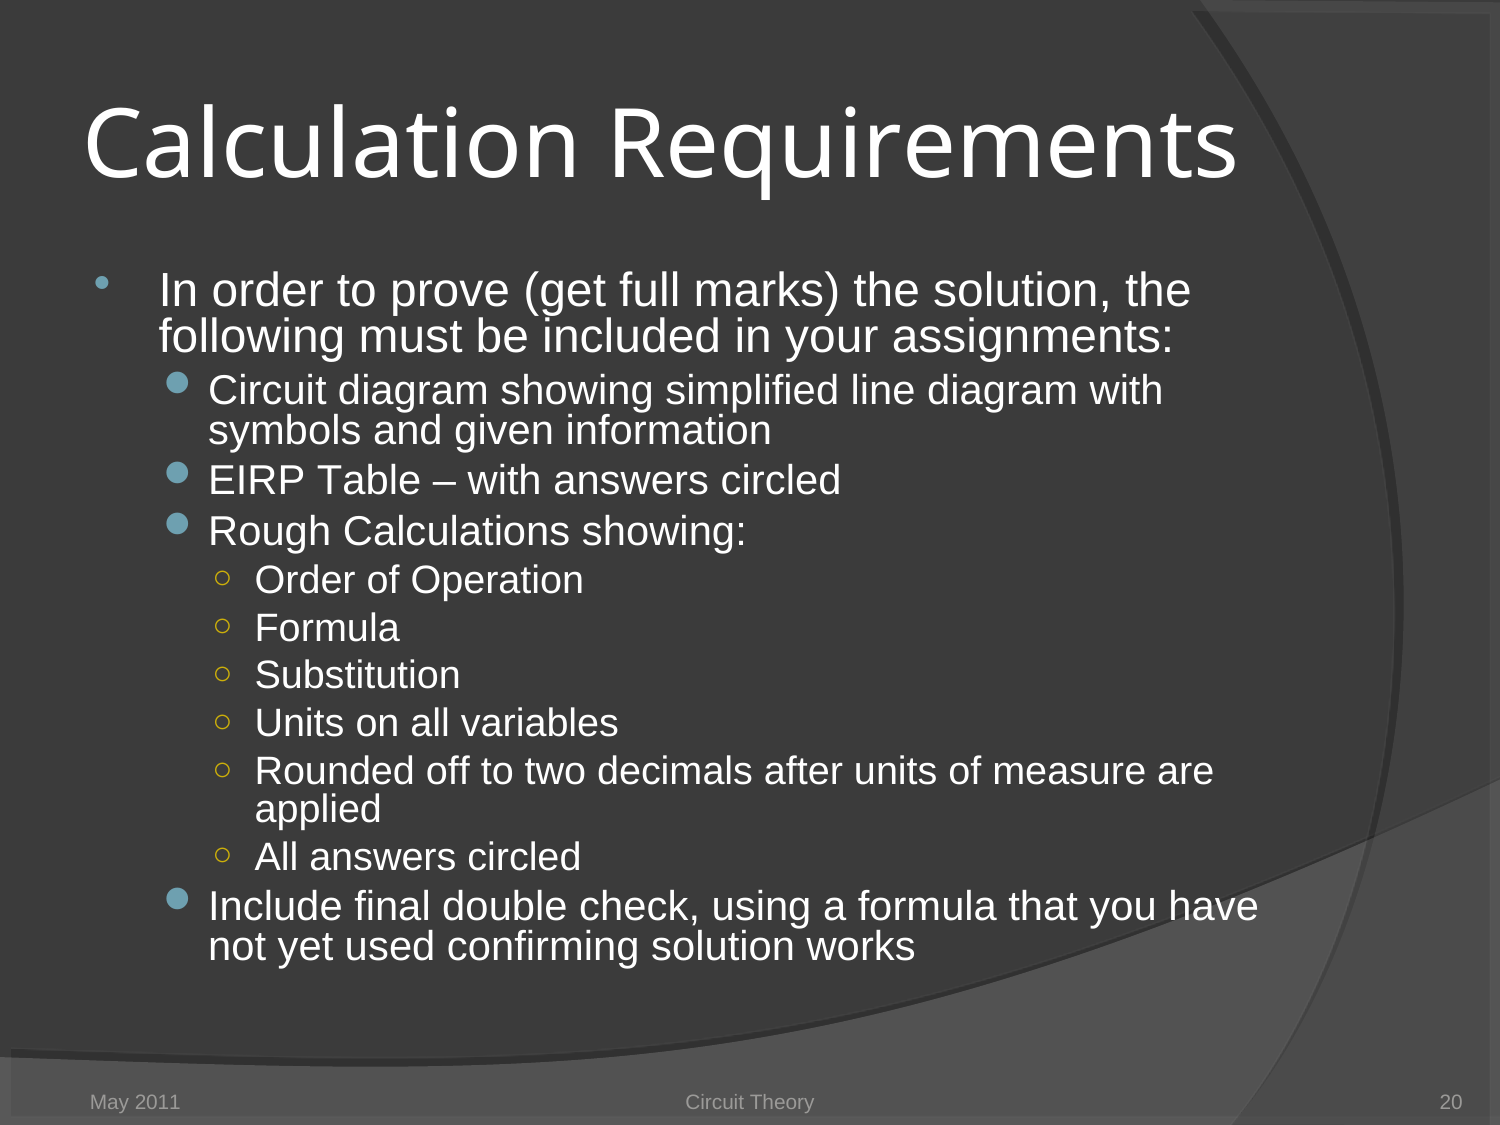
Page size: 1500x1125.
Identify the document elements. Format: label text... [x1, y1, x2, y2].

text_box May 2011 [74, 1053, 426, 1114]
text_box <number> [1337, 1053, 1463, 1114]
text_box Circuit Theory [512, 1053, 988, 1114]
list In order to prove (get full marks) the solution, the following must be included in your assignments: Circuit diagram showing simplified line diagram with symbols and given information EIRP Table – with answers circled Rough Calculations showing: Order of Operation Formula Substitution Units on all variables Rounded off to two decimals after units of measure are applied All answers circled Include final double check, using a formula that you have not yet used confirming solution works [74, 262, 1300, 1006]
title Calculation Requirements [74, 45, 1300, 233]
